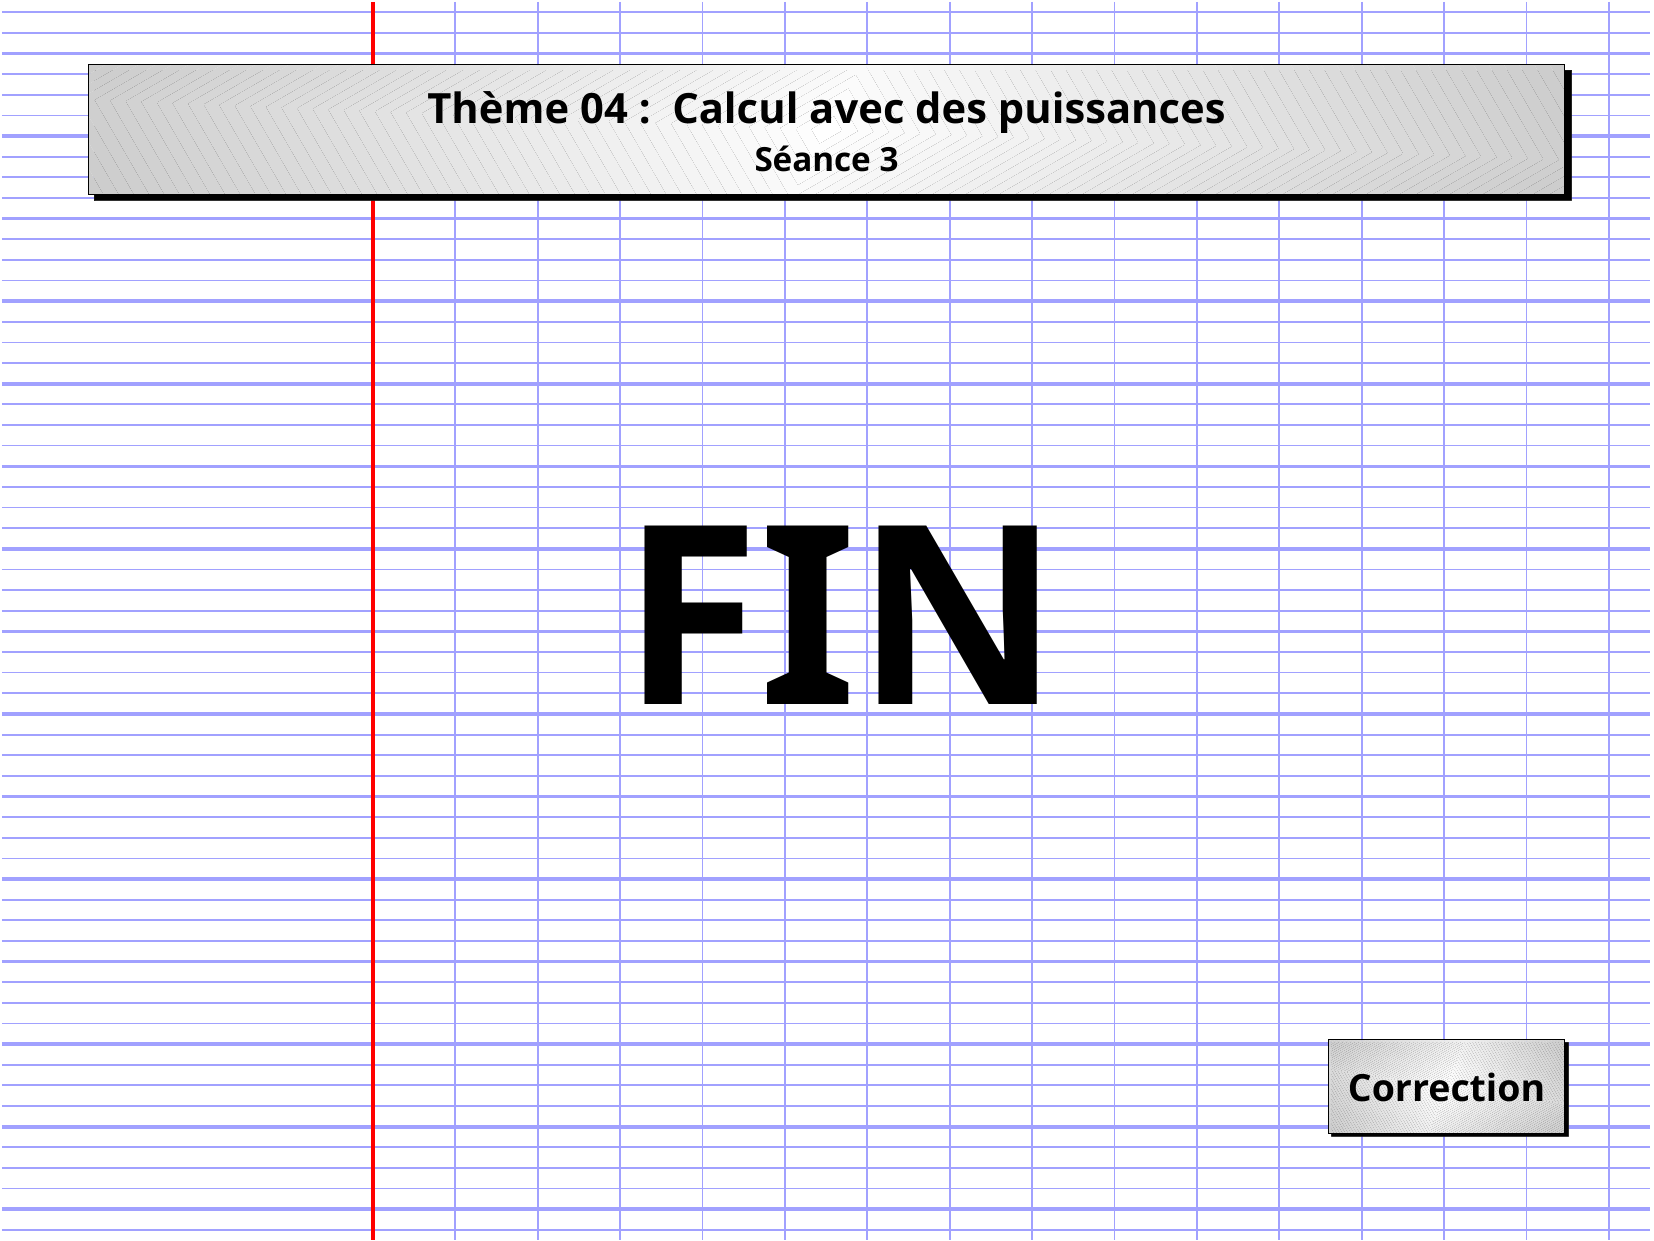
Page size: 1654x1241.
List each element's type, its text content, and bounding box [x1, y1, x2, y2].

text_box FIN [413, 429, 1270, 798]
picture [0, 0, 1654, 1241]
text_box Thème 04 : Calcul avec des puissances Séance 3 [88, 64, 1565, 195]
text_box Correction [1328, 1039, 1565, 1134]
